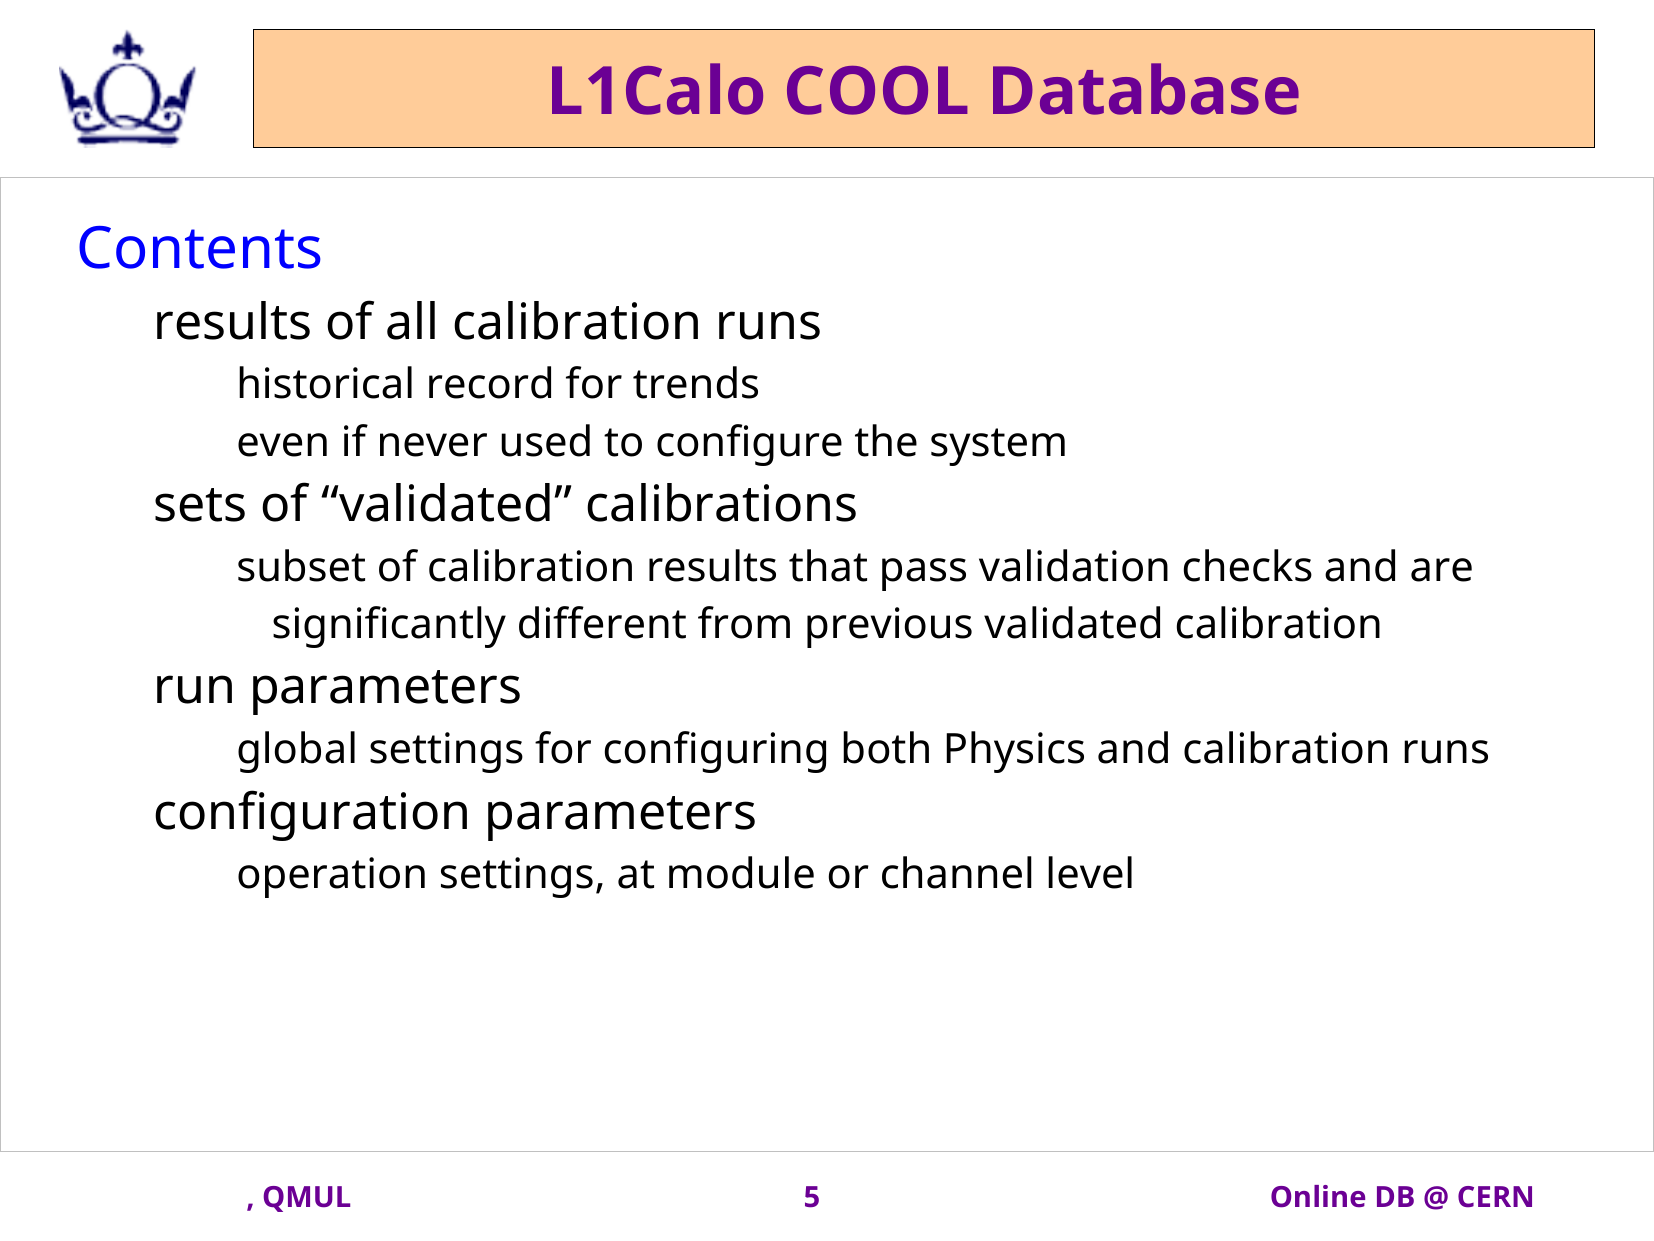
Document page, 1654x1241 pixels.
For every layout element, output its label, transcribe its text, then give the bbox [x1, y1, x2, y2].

list Contents results of all calibration runs historical record for trends even if never used to configure the system sets of “validated” calibrations subset of calibration results that pass validation checks and are significantly different from previous validated calibration run parameters global settings for configuring both Physics and calibration runs configuration parameters operation settings, at module or channel level [59, 206, 1603, 1127]
title L1Calo COOL Database [253, 29, 1595, 148]
picture [59, 29, 200, 148]
